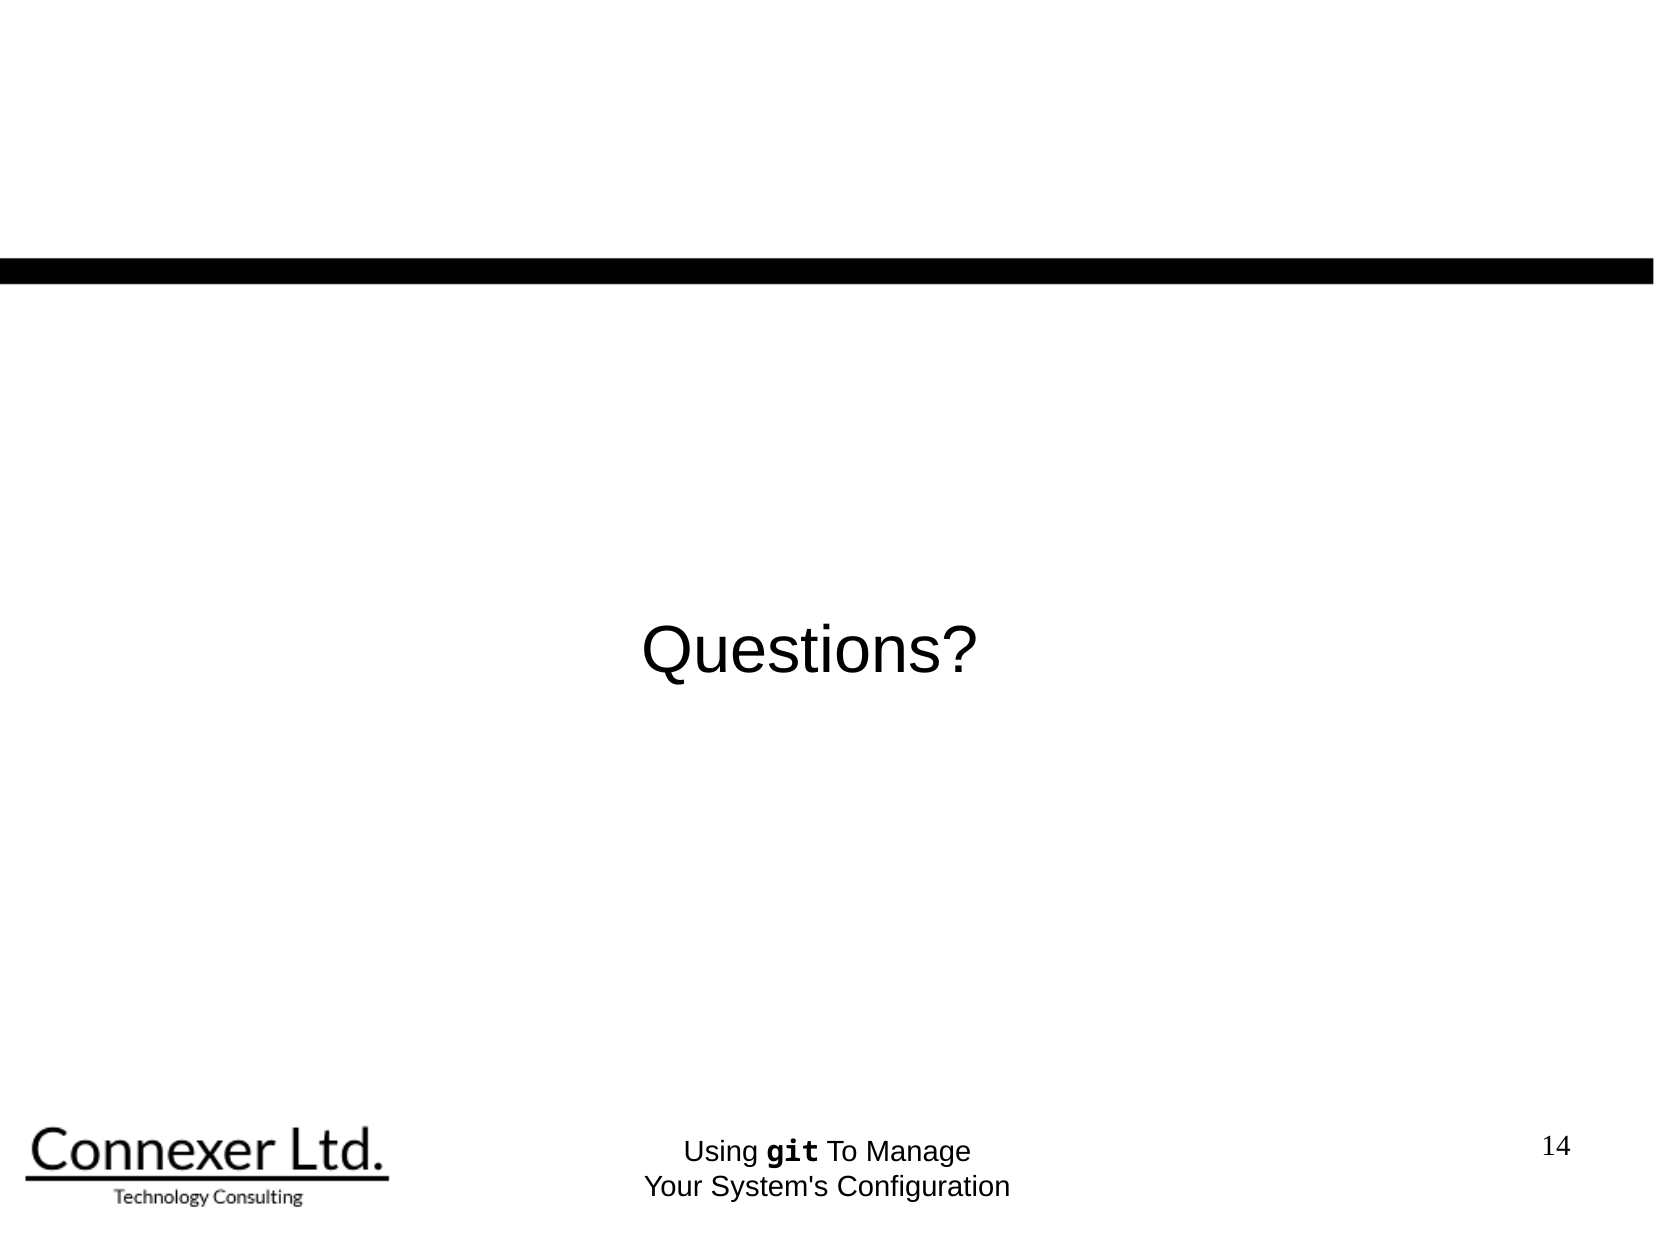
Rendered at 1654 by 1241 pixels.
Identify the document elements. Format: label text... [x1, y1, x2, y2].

picture [0, 0, 1654, 1241]
subtitle Questions? [82, 290, 1538, 1010]
